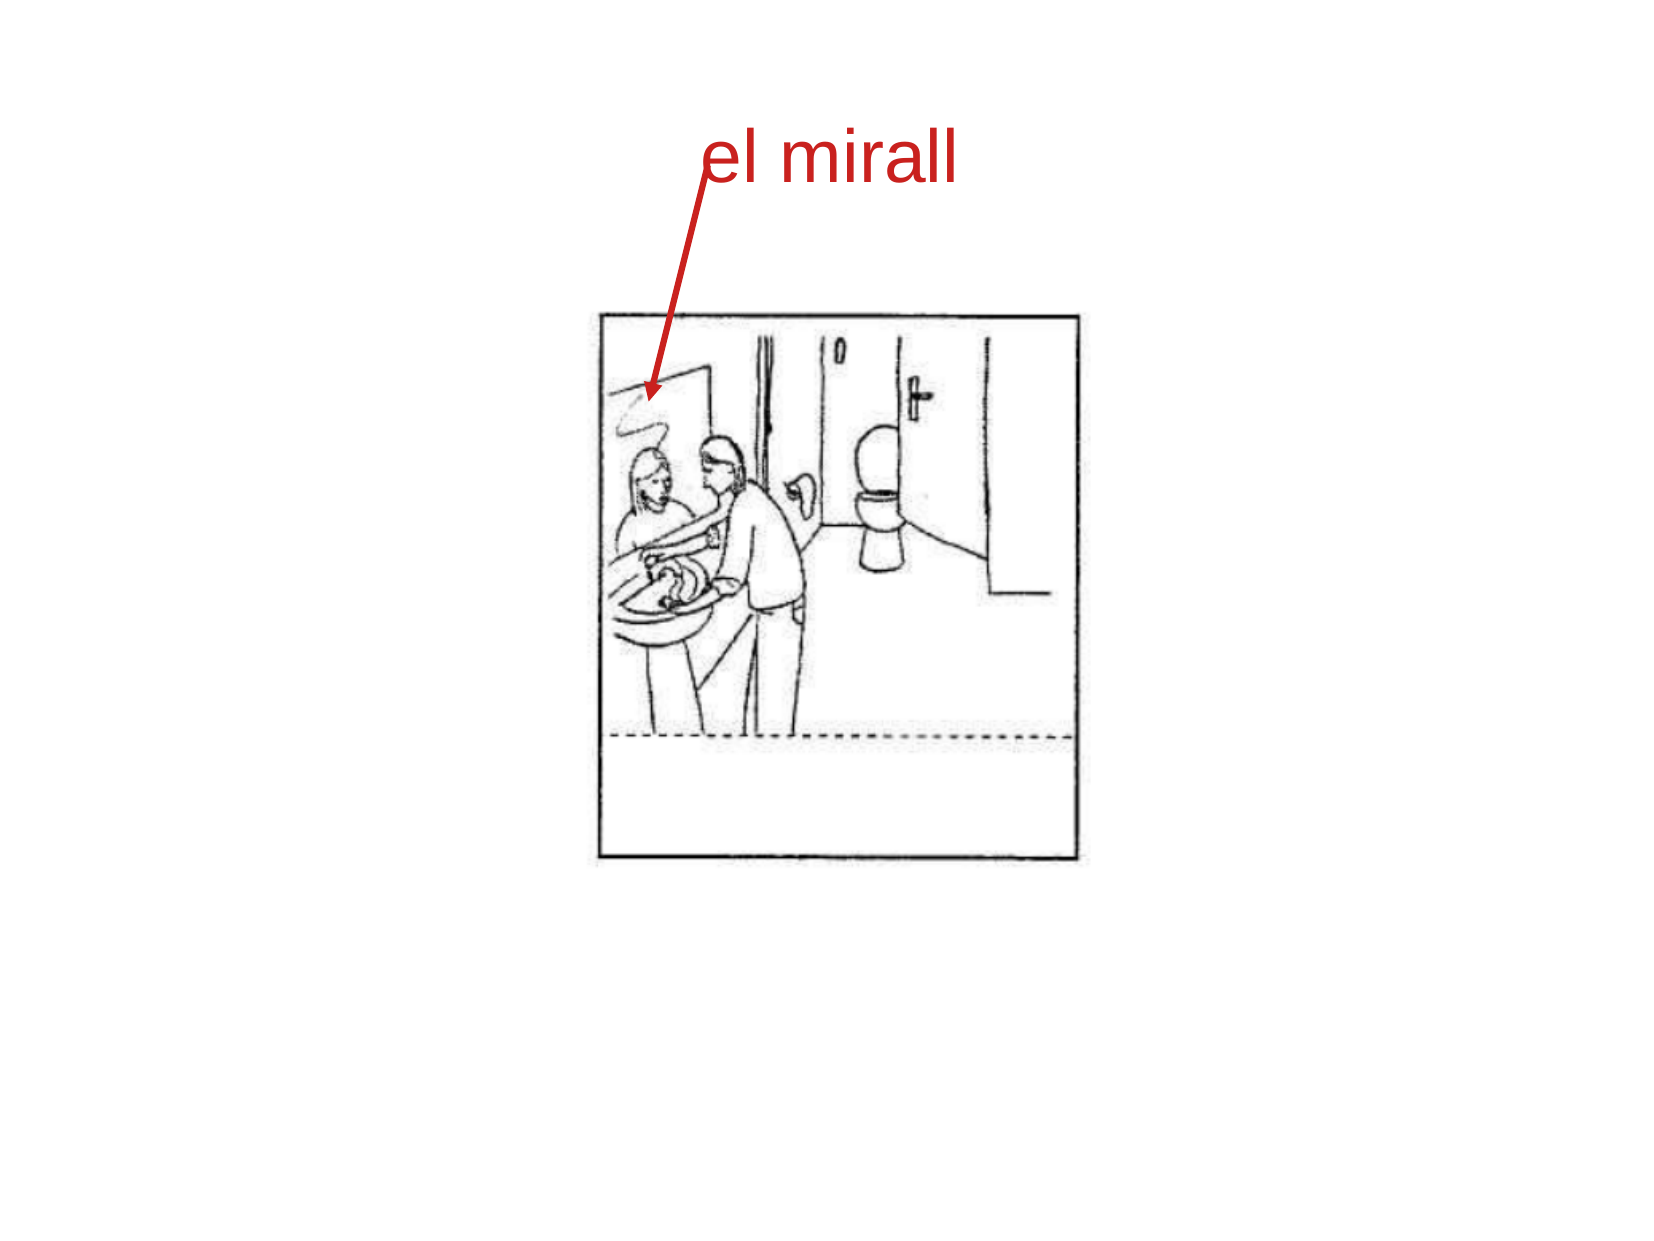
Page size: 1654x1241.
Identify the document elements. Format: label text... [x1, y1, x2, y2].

text_box el mirall [289, 49, 1371, 257]
picture [581, 291, 1094, 873]
text_box el mirall [710, 147, 732, 159]
